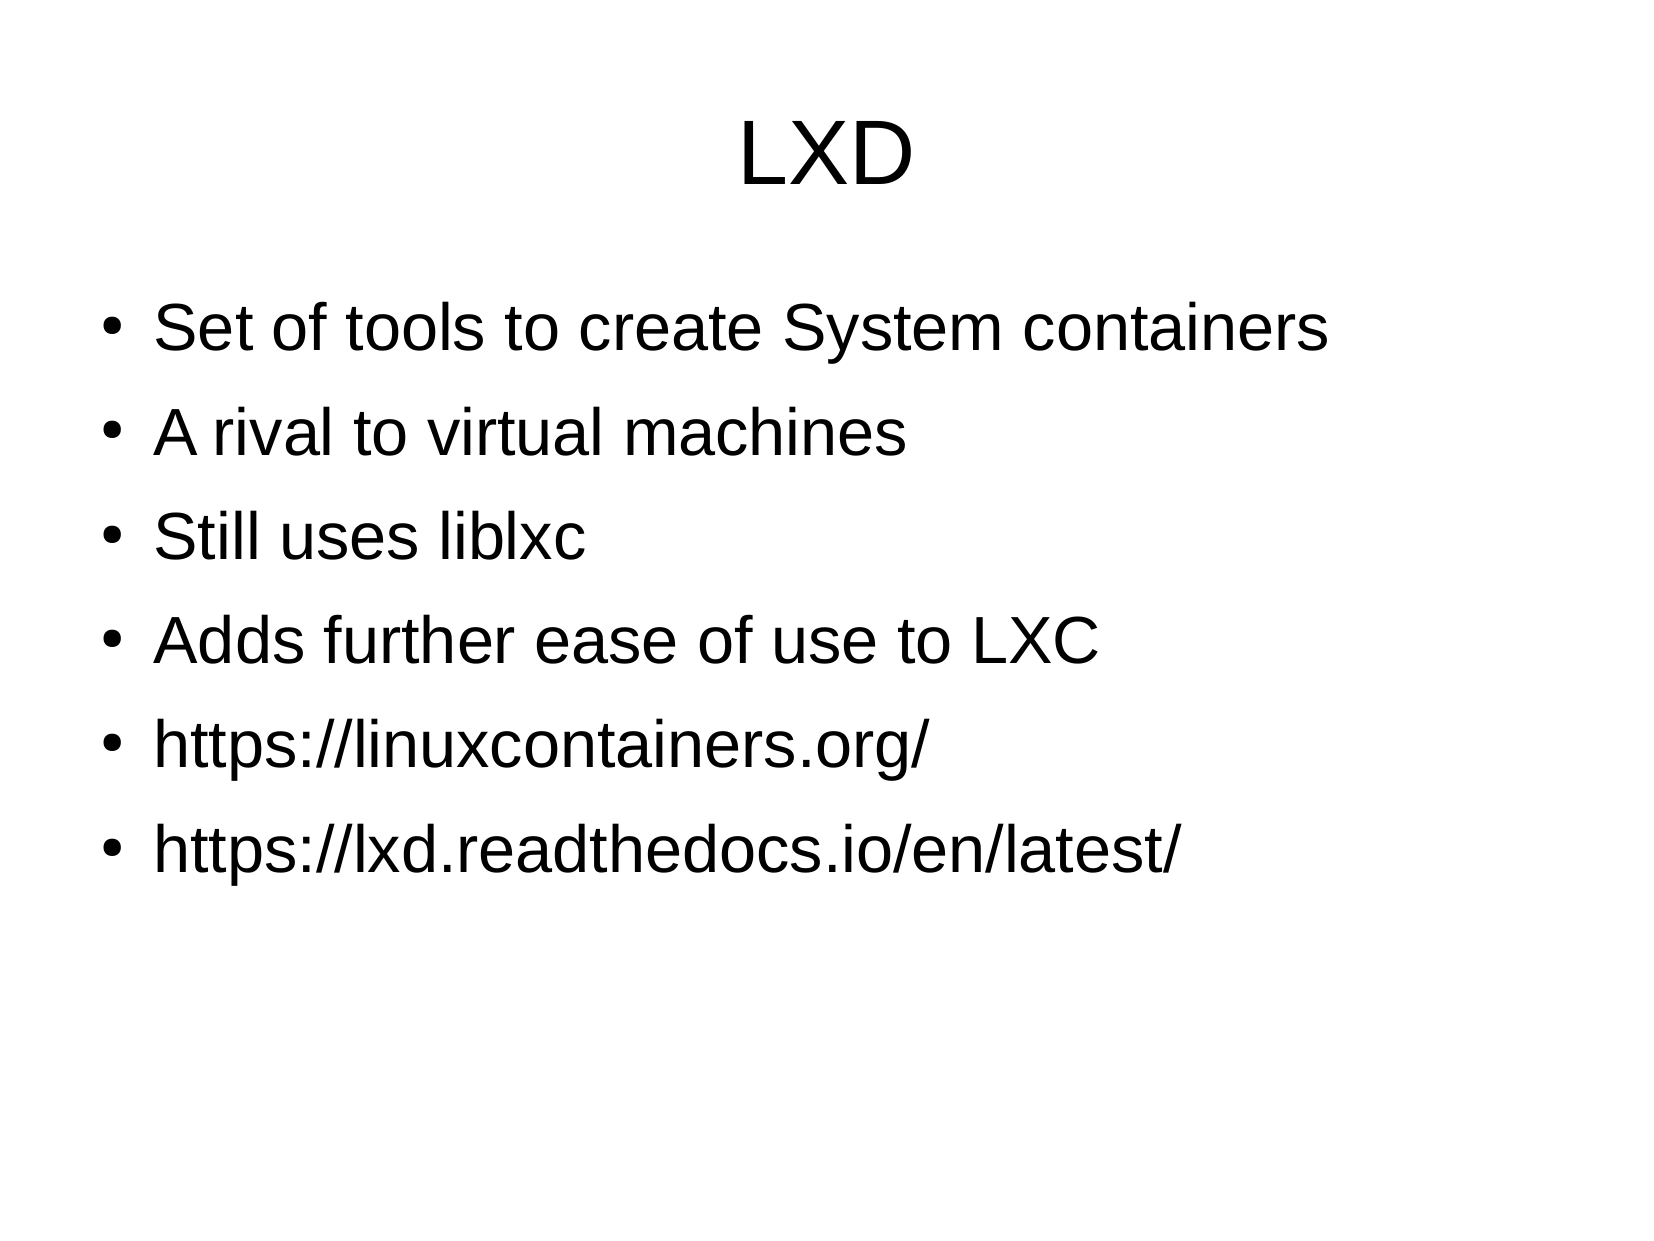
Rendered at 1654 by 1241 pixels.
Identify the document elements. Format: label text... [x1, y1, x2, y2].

title LXD [82, 49, 1571, 257]
list Set of tools to create System containers A rival to virtual machines Still uses liblxc Adds further ease of use to LXC https://linuxcontainers.org/ https://lxd.readthedocs.io/en/latest/ [82, 290, 1571, 1010]
